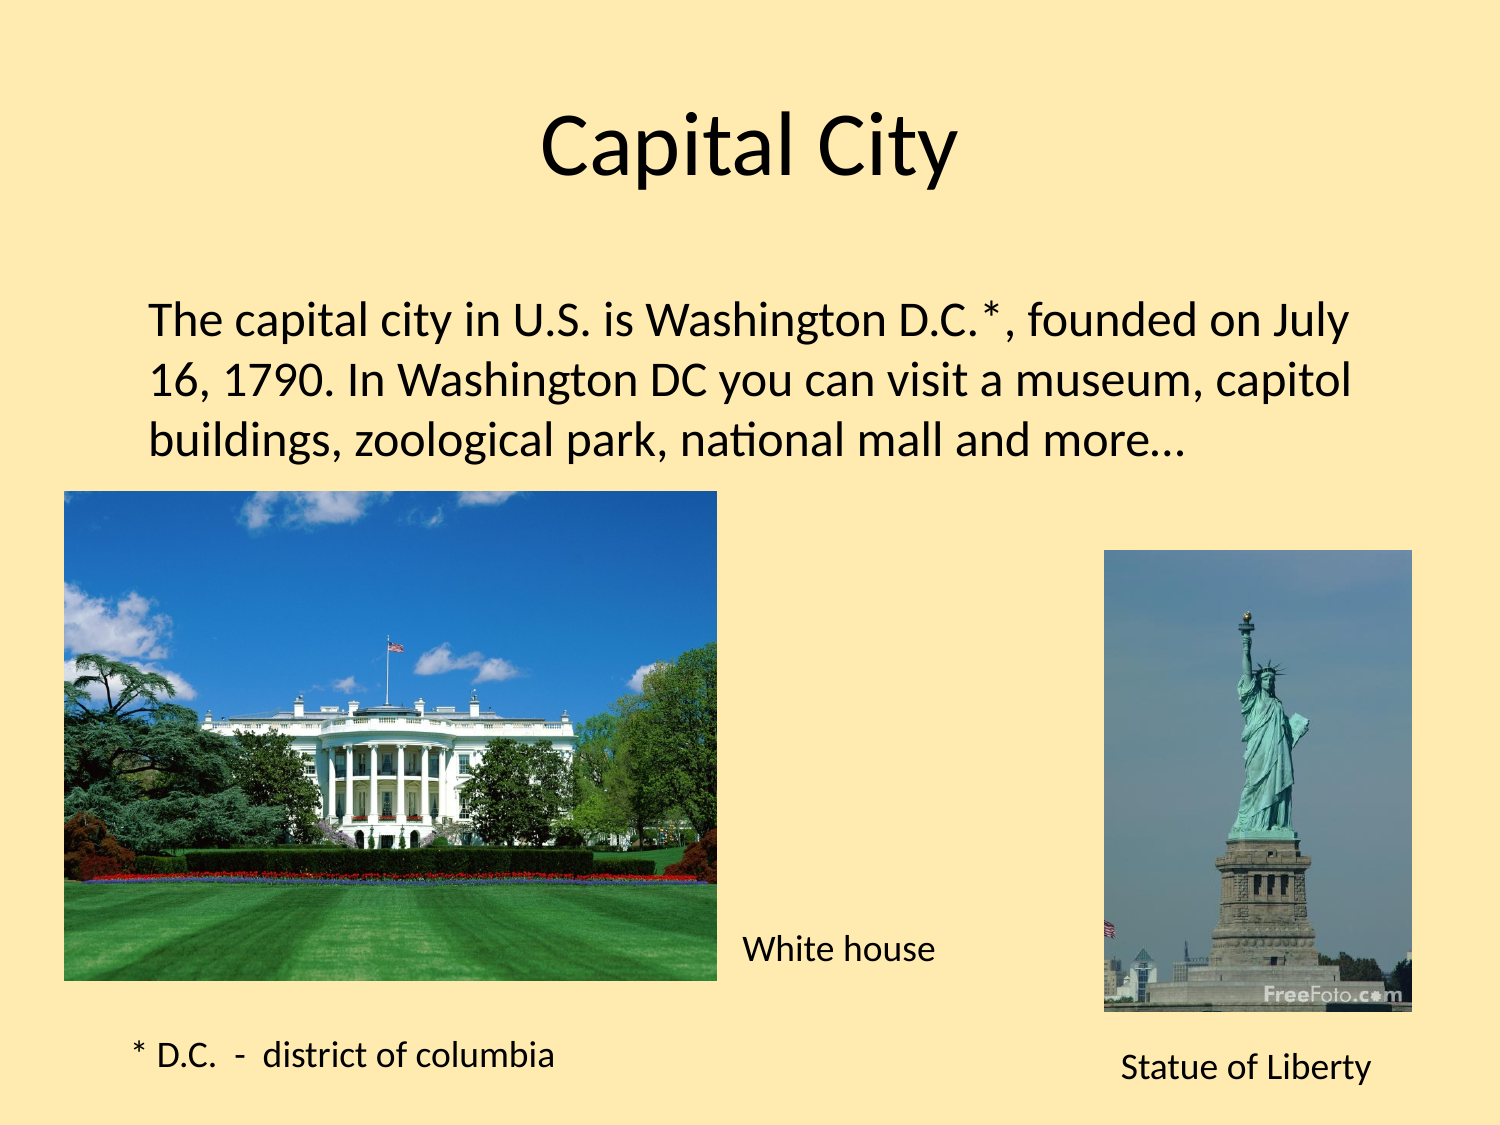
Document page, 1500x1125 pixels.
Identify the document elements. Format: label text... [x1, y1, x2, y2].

list The capital city in U.S. is Washington D.C.*, founded on July 16, 1790. In Washington DC you can visit a museum, capitol buildings, zoological park, national mall and more… [76, 278, 1427, 1022]
picture [1104, 550, 1412, 1012]
picture [64, 491, 717, 981]
text_box White house [727, 916, 952, 977]
text_box Statue of Liberty [1106, 1034, 1388, 1095]
title Capital City [75, 45, 1425, 233]
text_box * D.C. - district of columbia [115, 1023, 571, 1083]
